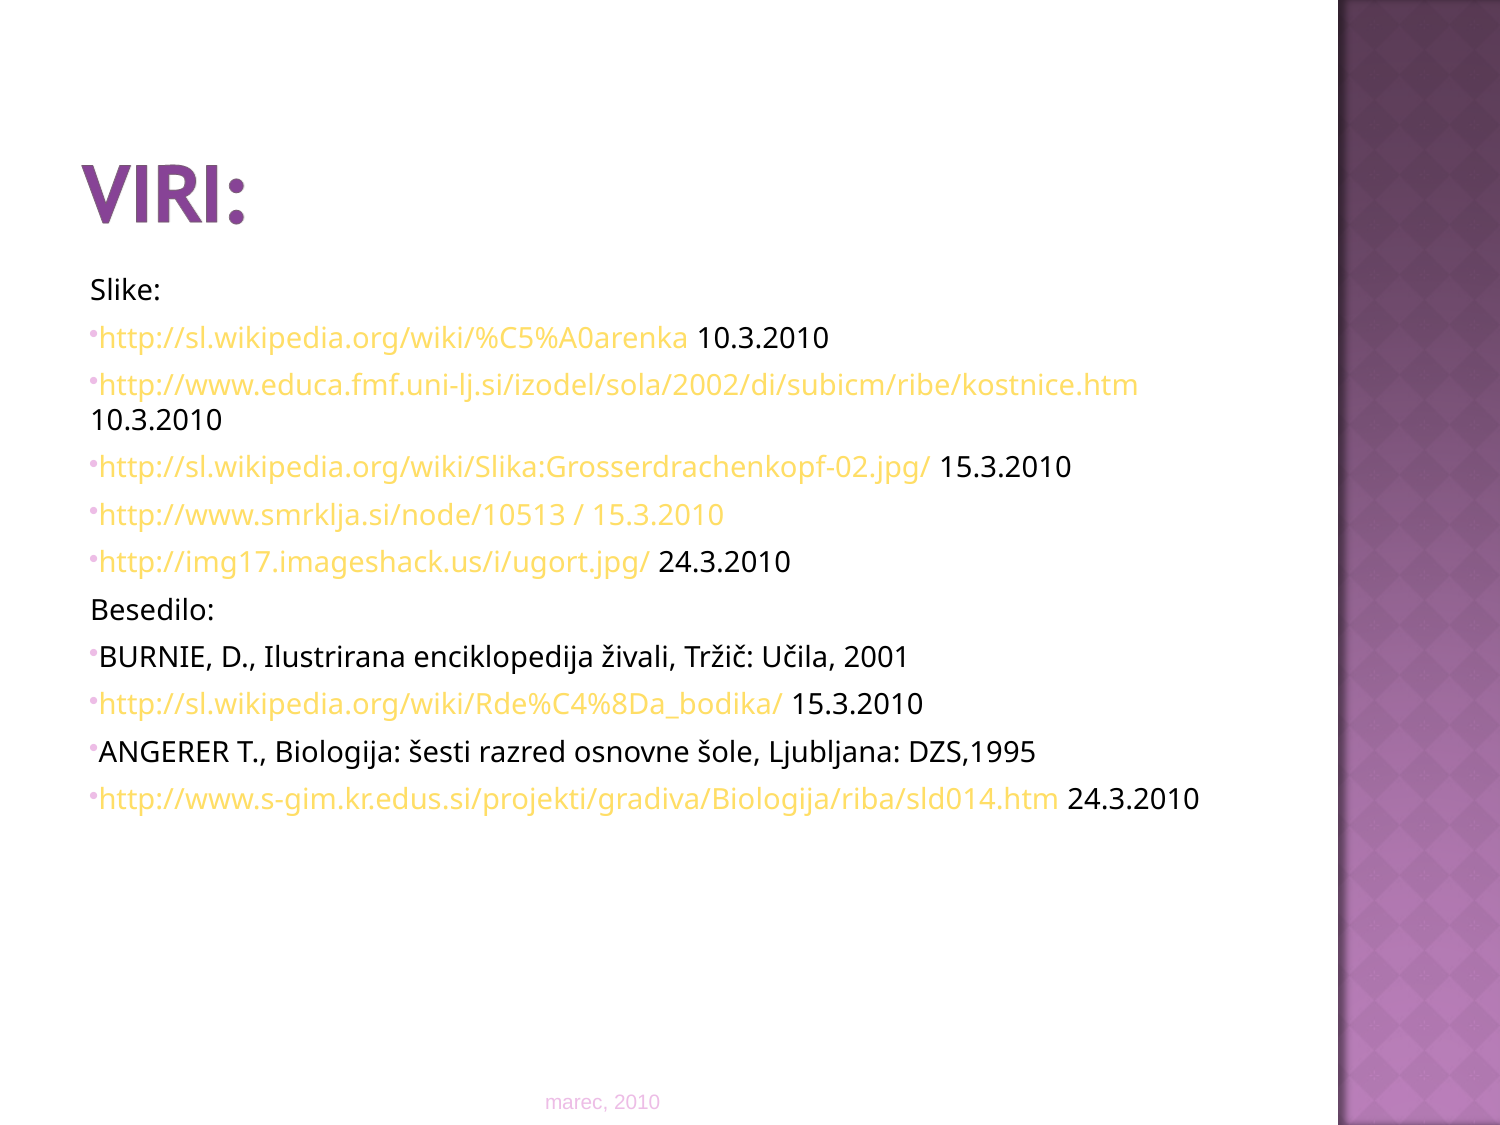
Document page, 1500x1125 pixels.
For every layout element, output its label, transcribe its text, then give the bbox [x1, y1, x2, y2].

text_box Slike: http://sl.wikipedia.org/wiki/%C5%A0arenka 10.3.2010 http://www.educa.fmf.uni-lj.si/izodel/sola/2002/di/subicm/ribe/kostnice.htm 10.3.2010 http://sl.wikipedia.org/wiki/Slika:Grosserdrachenkopf-02.jpg/ 15.3.2010 http://www.smrklja.si/node/10513 / 15.3.2010 http://img17.imageshack.us/i/ugort.jpg/ 24.3.2010 Besedilo: BURNIE, D., Ilustrirana enciklopedija živali, Tržič: Učila, 2001 http://sl.wikipedia.org/wiki/Rde%C4%8Da_bodika/ 15.3.2010 ANGERER T., Biologija: šesti razred osnovne šole, Ljubljana: DZS,1995 http://www.s-gim.kr.edus.si/projekti/gradiva/Biologija/riba/sld014.htm 24.3.2010 [74, 264, 1263, 1060]
picture [1337, 0, 1500, 1125]
picture [34, 52, 1264, 241]
text_box marec, 2010 [74, 1075, 675, 1114]
